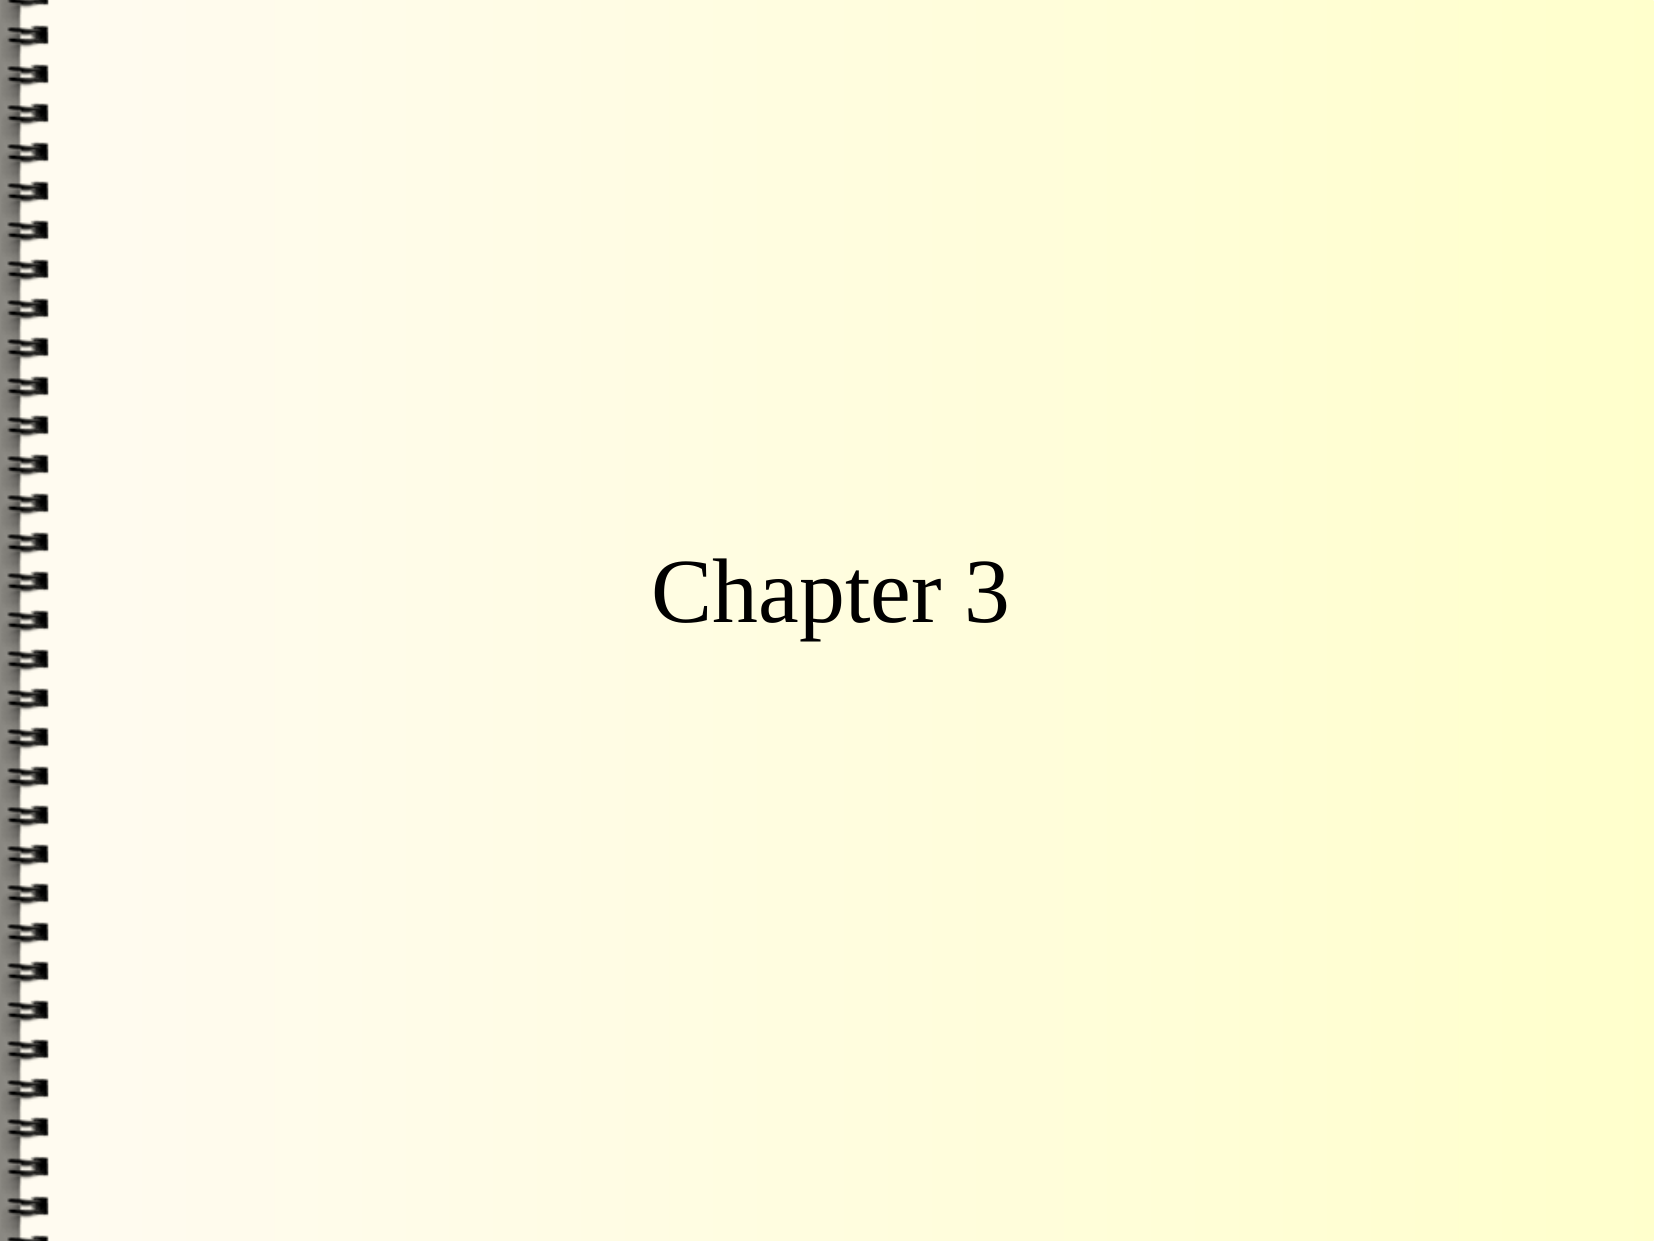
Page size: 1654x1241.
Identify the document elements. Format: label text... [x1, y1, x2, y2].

title Chapter 3 [125, 487, 1538, 695]
picture [0, 0, 1654, 1241]
